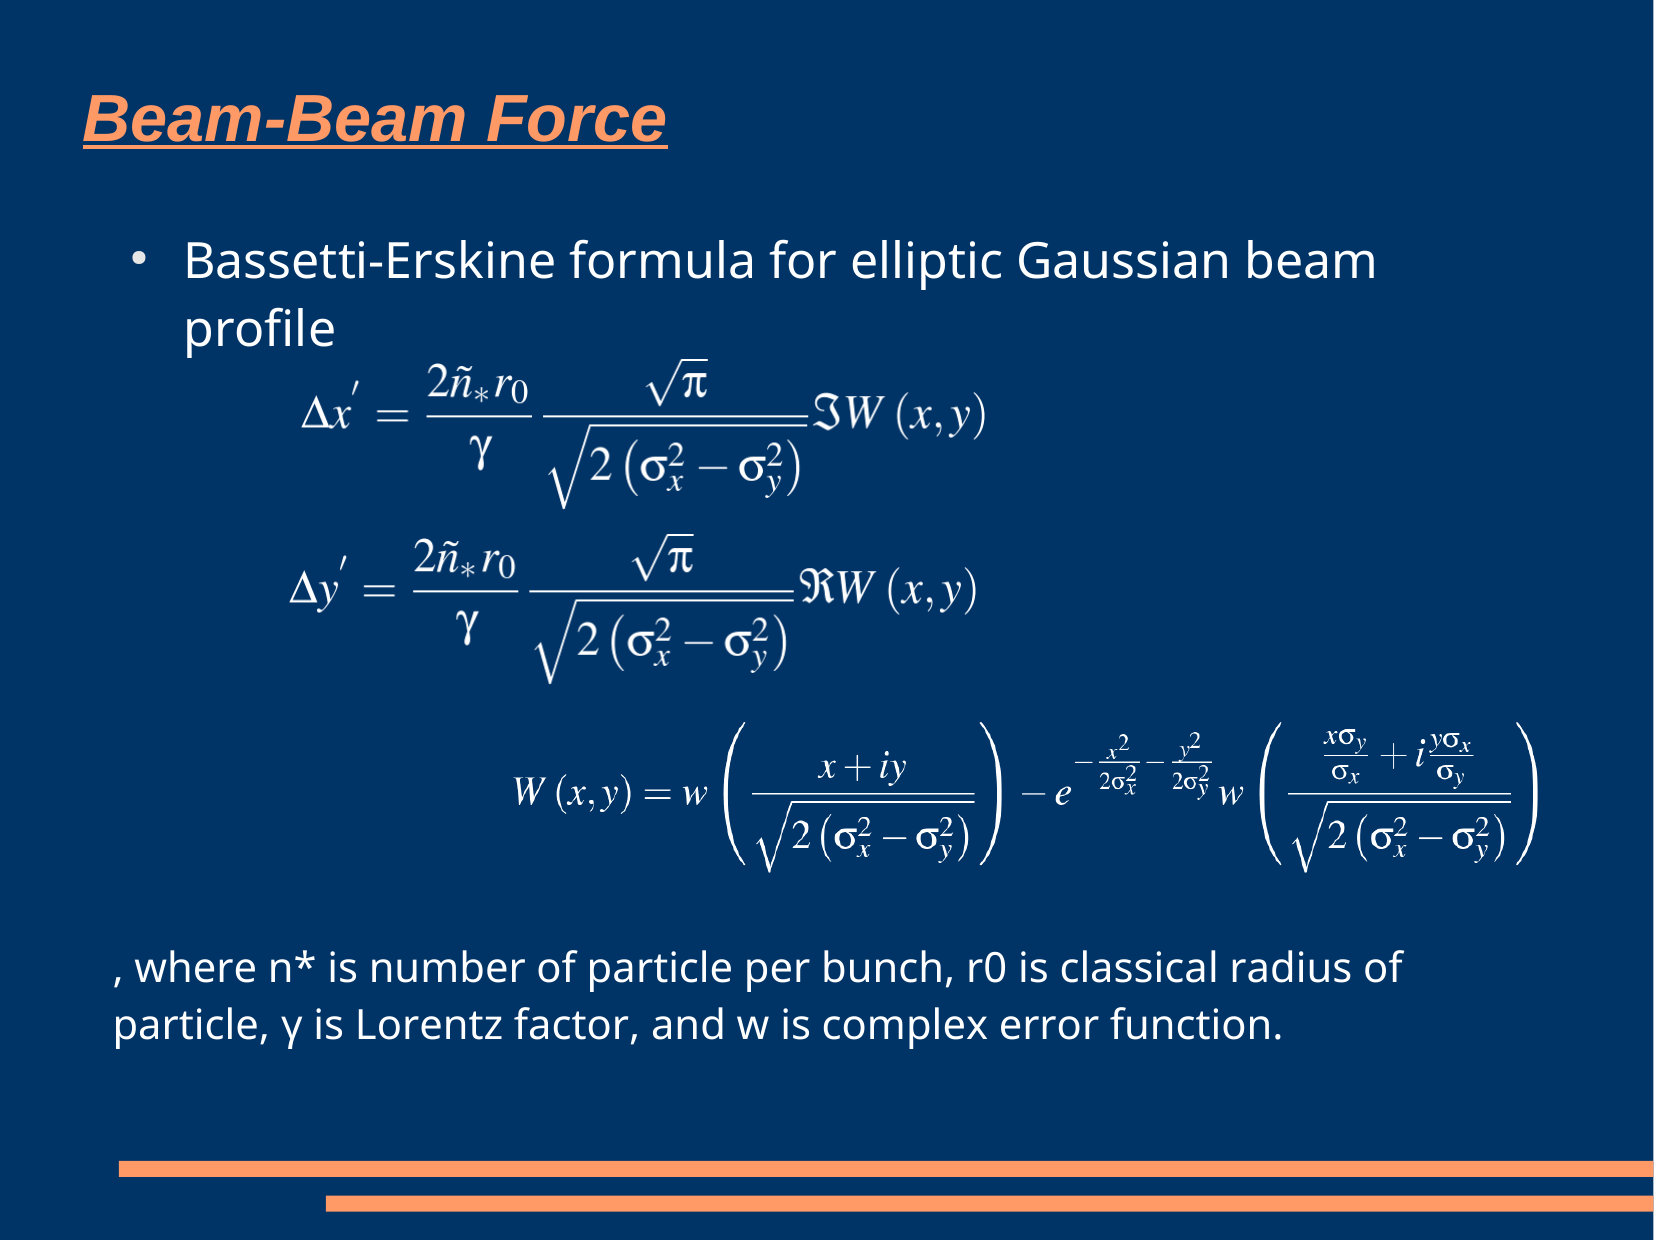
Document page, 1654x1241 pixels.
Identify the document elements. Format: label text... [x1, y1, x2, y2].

picture [513, 722, 1538, 873]
picture [301, 359, 985, 510]
picture [289, 534, 976, 685]
list , where n* is number of particle per bunch, r0 is classical radius of particle, γ is Lorentz factor, and w is complex error function. [112, 937, 1524, 1088]
title Beam-Beam Force [82, 49, 1571, 188]
list Bassetti-Erskine formula for elliptic Gaussian beam profile [112, 225, 1524, 376]
